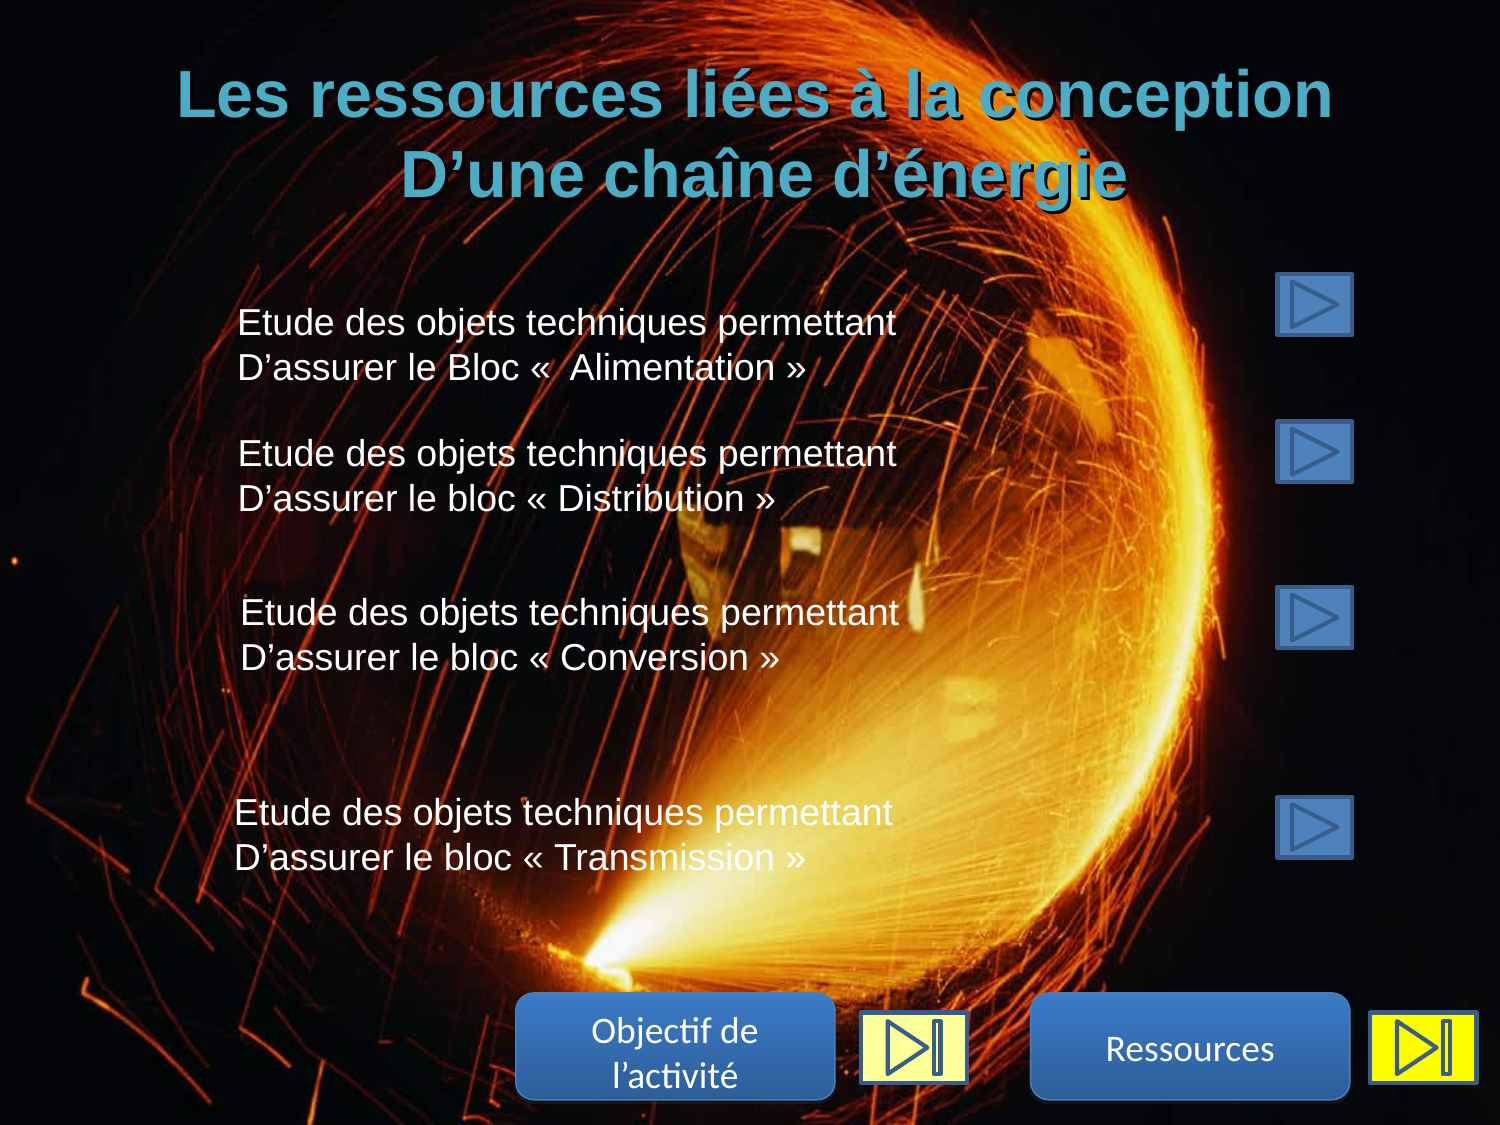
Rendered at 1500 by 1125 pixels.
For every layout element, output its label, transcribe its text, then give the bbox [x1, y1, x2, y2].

text_box Objectif de l’activité [515, 992, 835, 1100]
text_box Etude des objets techniques permettant D’assurer le Bloc « Alimentation » [221, 290, 1002, 397]
text_box Etude des objets techniques permettant D’assurer le bloc « Transmission » [218, 780, 999, 887]
text_box Etude des objets techniques permettant D’assurer le bloc « Conversion » [225, 580, 1005, 687]
text_box Etude des objets techniques permettant D’assurer le bloc « Distribution » [222, 421, 1003, 528]
text_box [1277, 796, 1353, 858]
picture [0, 0, 1500, 1125]
text_box [1277, 587, 1353, 648]
text_box [1370, 1012, 1477, 1083]
text_box Ressources [1030, 992, 1350, 1100]
text_box [1277, 421, 1353, 483]
text_box [860, 1012, 968, 1083]
text_box [1277, 274, 1353, 335]
text_box Les ressources liées à la conception D’une chaîne d’énergie [161, 43, 1369, 218]
